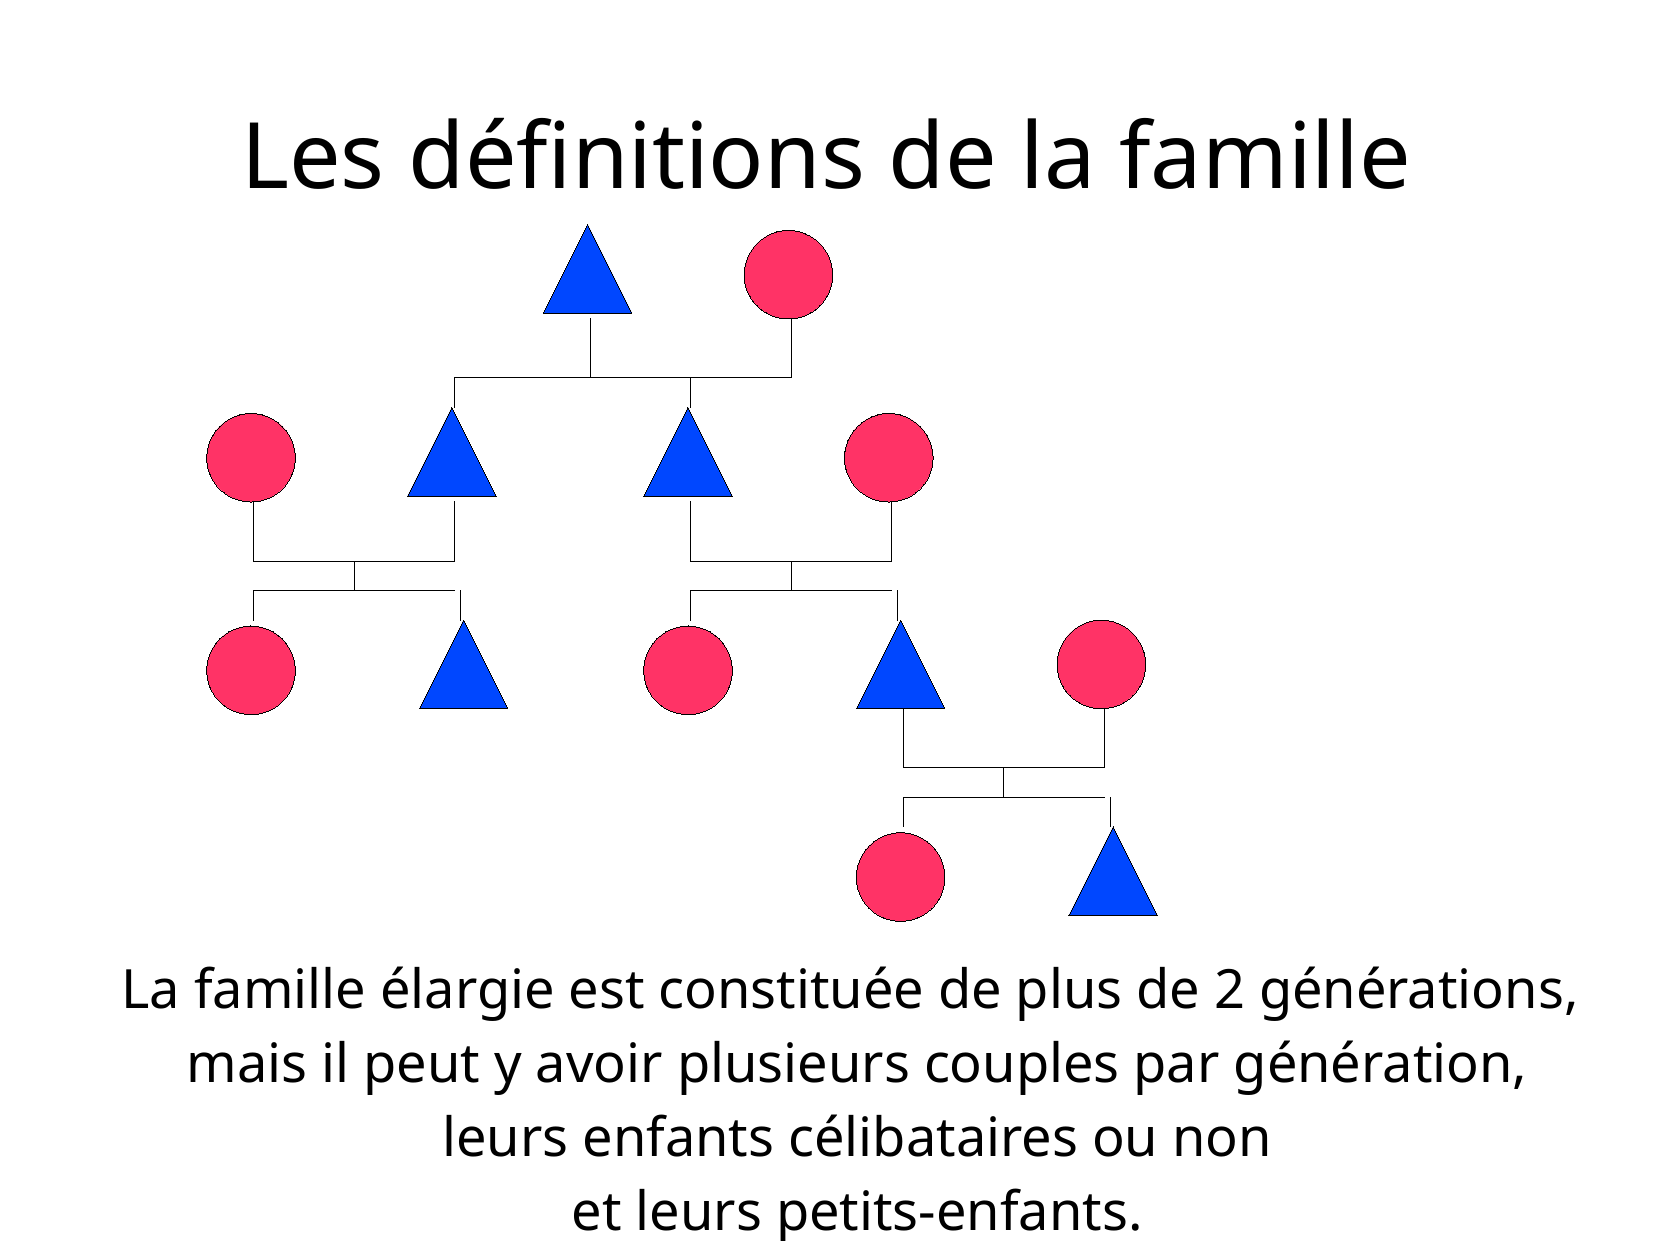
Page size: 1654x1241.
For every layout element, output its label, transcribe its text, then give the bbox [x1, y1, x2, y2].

text_box [419, 620, 508, 709]
text_box [407, 407, 497, 497]
text_box [1057, 620, 1146, 709]
text_box [206, 625, 296, 715]
text_box [643, 625, 733, 715]
text_box [856, 832, 945, 922]
text_box [1068, 826, 1158, 916]
text_box [844, 413, 934, 503]
text_box [744, 230, 833, 319]
text_box [856, 620, 945, 709]
title Les définitions de la famille [82, 56, 1571, 250]
text_box [643, 407, 733, 497]
text_box [543, 224, 632, 314]
text_box La famille élargie est constituée de plus de 2 générations, mais il peut y avoir plusieurs couples par génération, leurs enfants célibataires ou non et leurs petits-enfants. [106, 966, 1398, 1231]
text_box [206, 413, 296, 503]
